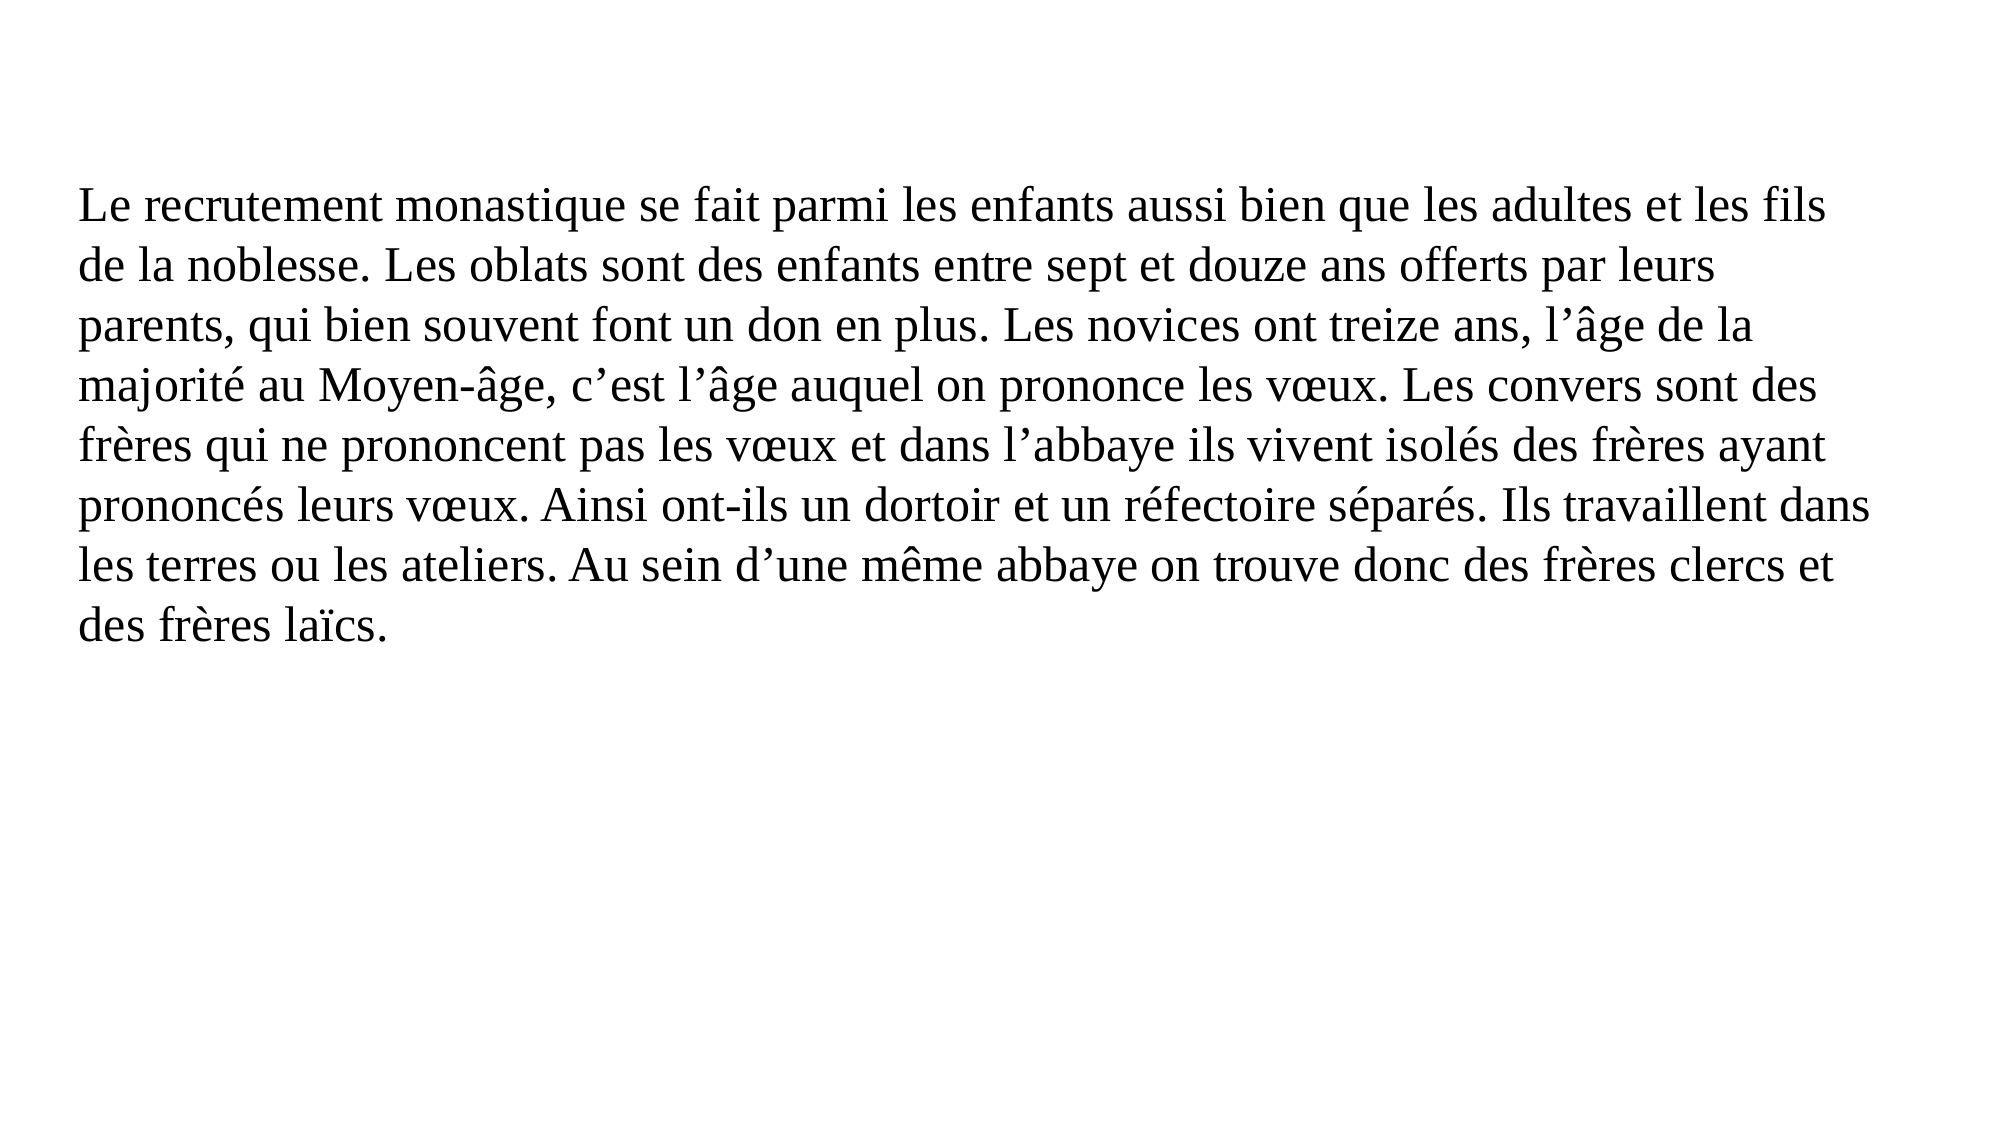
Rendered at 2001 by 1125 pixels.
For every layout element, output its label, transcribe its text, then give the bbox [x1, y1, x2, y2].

text_box Le recrutement monastique se fait parmi les enfants aussi bien que les adultes et les fils de la noblesse. Les oblats sont des enfants entre sept et douze ans offerts par leurs parents, qui bien souvent font un don en plus. Les novices ont treize ans, l’âge de la majorité au Moyen-âge, c’est l’âge auquel on prononce les vœux. Les convers sont des frères qui ne prononcent pas les vœux et dans l’abbaye ils vivent isolés des frères ayant prononcés leurs vœux. Ainsi ont-ils un dortoir et un réfectoire séparés. Ils travaillent dans les terres ou les ateliers. Au sein d’une même abbaye on trouve donc des frères clercs et des frères laïcs. [64, 163, 1888, 664]
